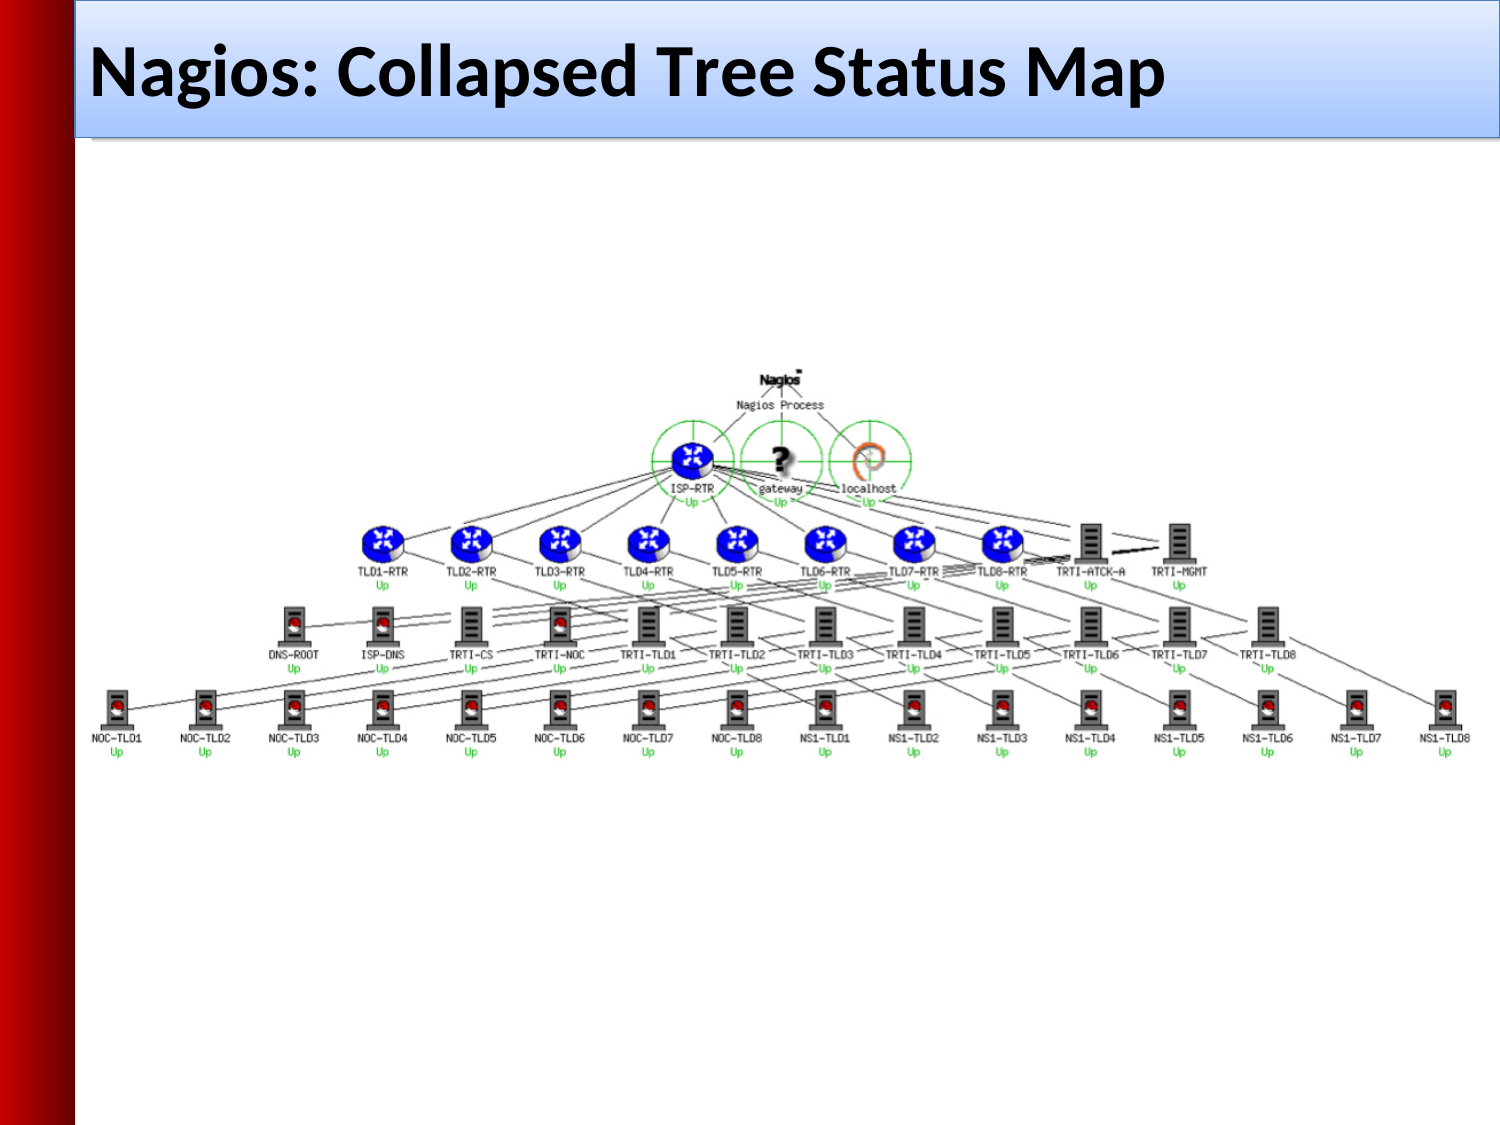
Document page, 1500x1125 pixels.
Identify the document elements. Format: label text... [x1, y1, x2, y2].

picture [87, 312, 1476, 806]
text_box Nagios: Collapsed Tree Status Map [75, 0, 1500, 138]
